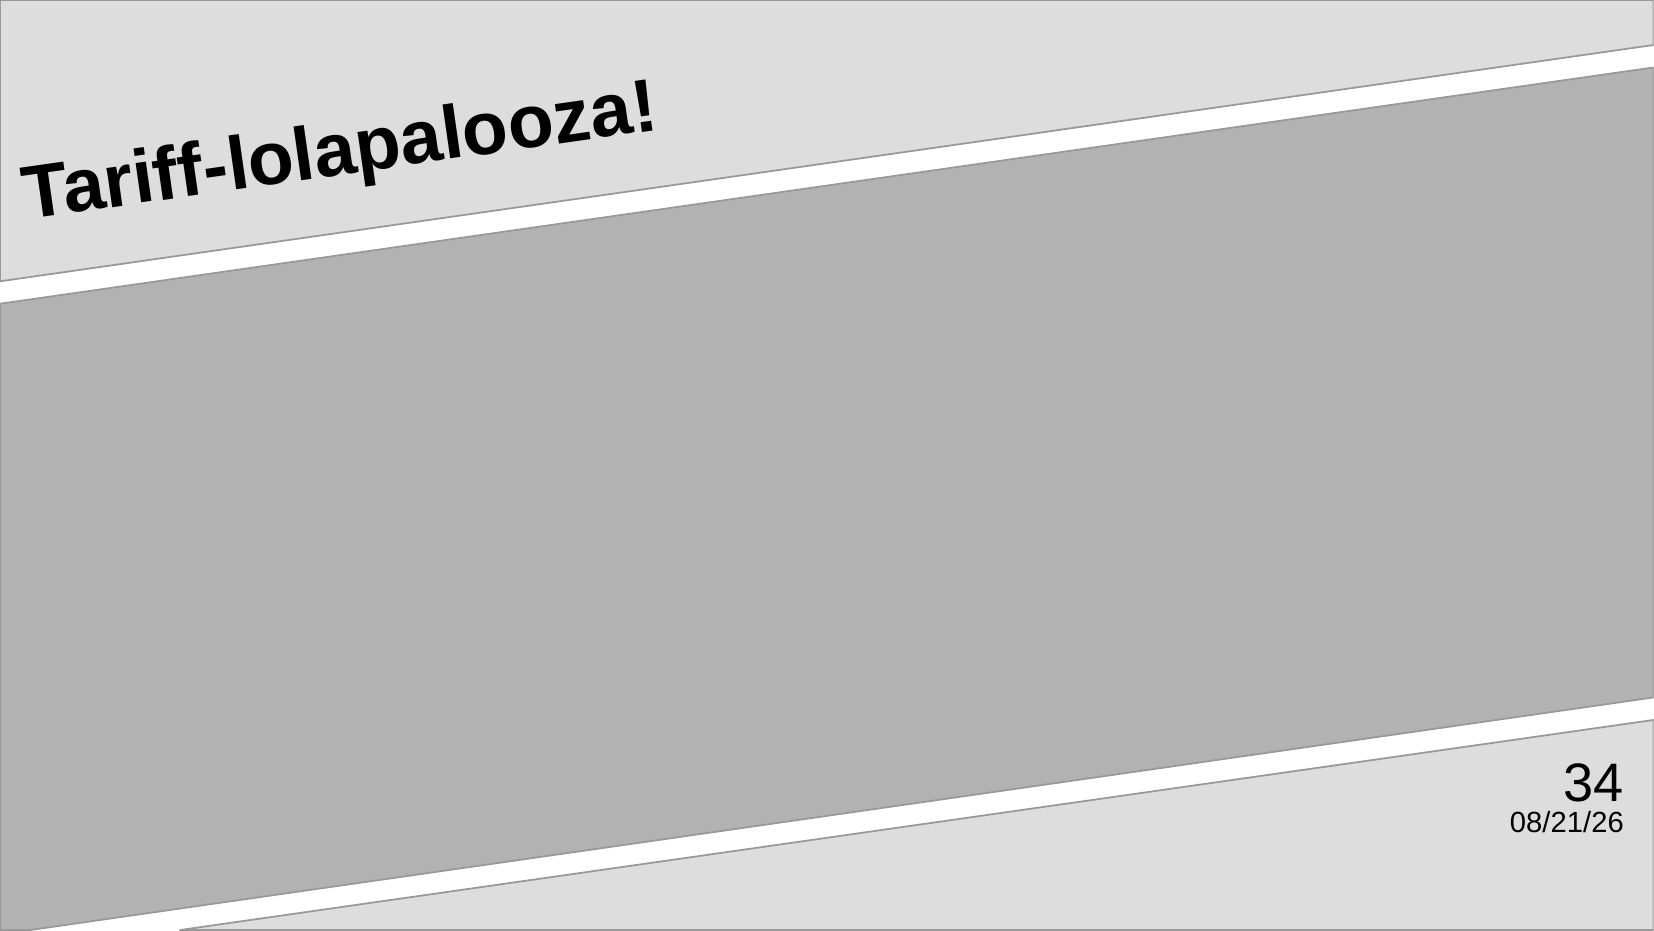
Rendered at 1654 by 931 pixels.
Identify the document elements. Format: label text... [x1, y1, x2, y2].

title Tariff-lolapalooza! [11, 0, 1496, 272]
